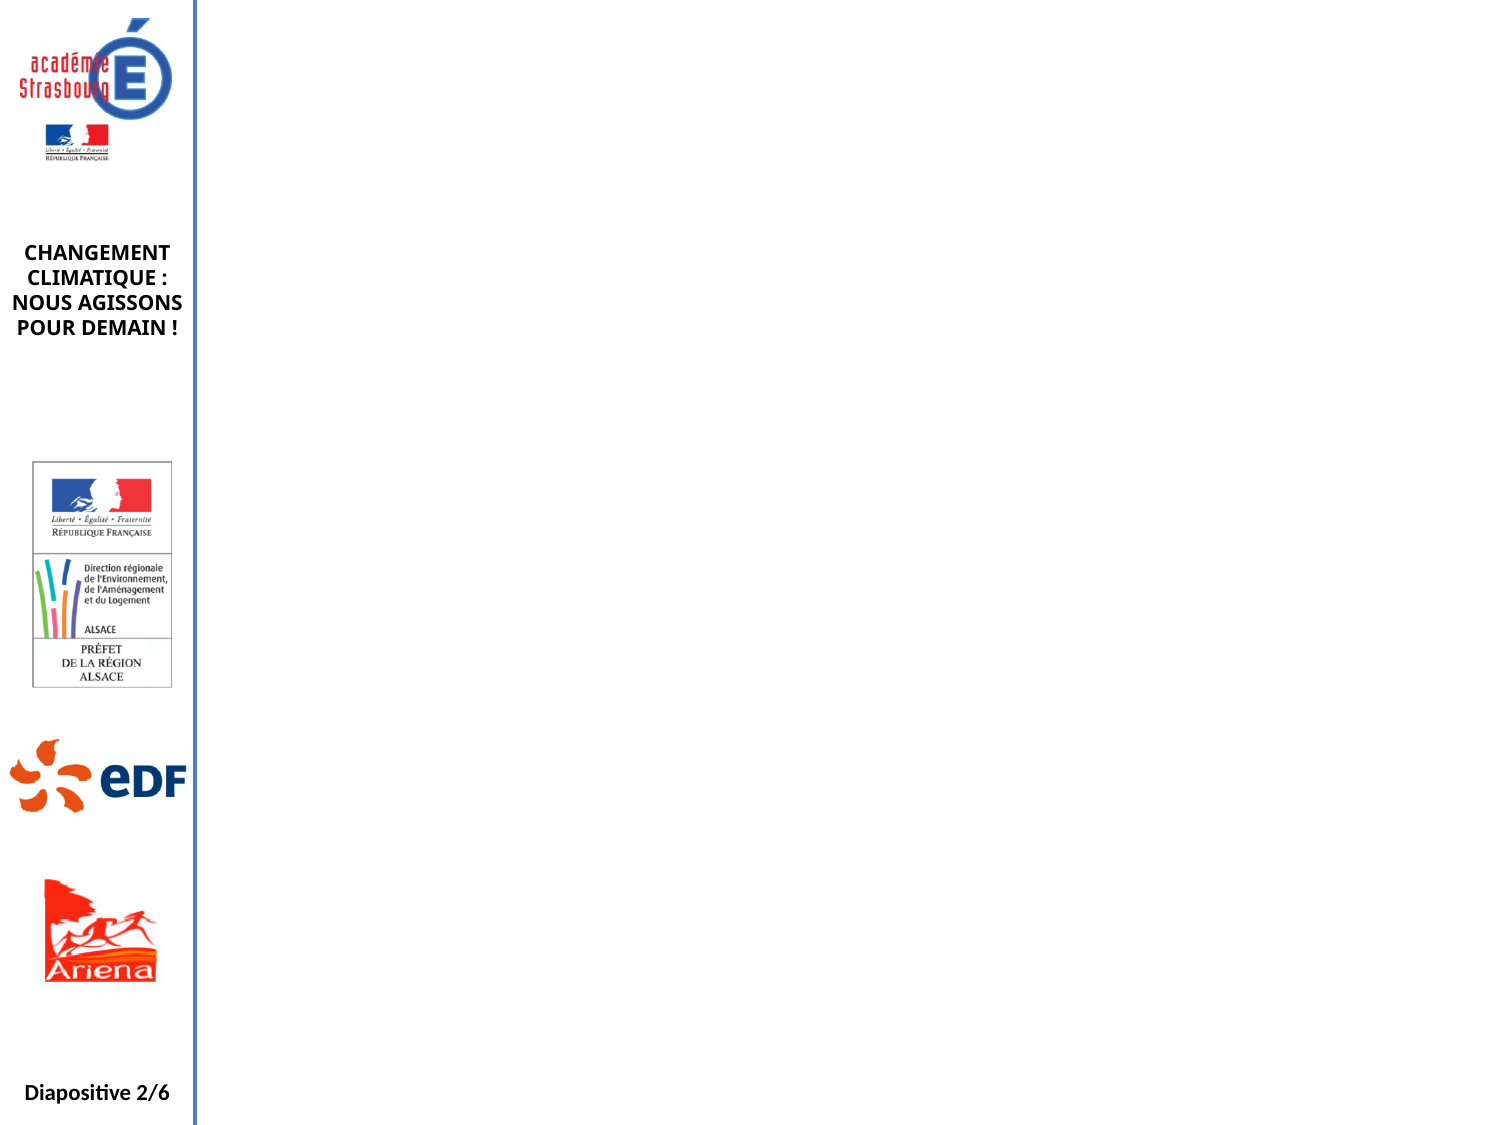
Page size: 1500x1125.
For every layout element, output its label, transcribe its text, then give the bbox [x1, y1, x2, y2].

text_box Diapositive 2/6 [0, 1070, 195, 1114]
